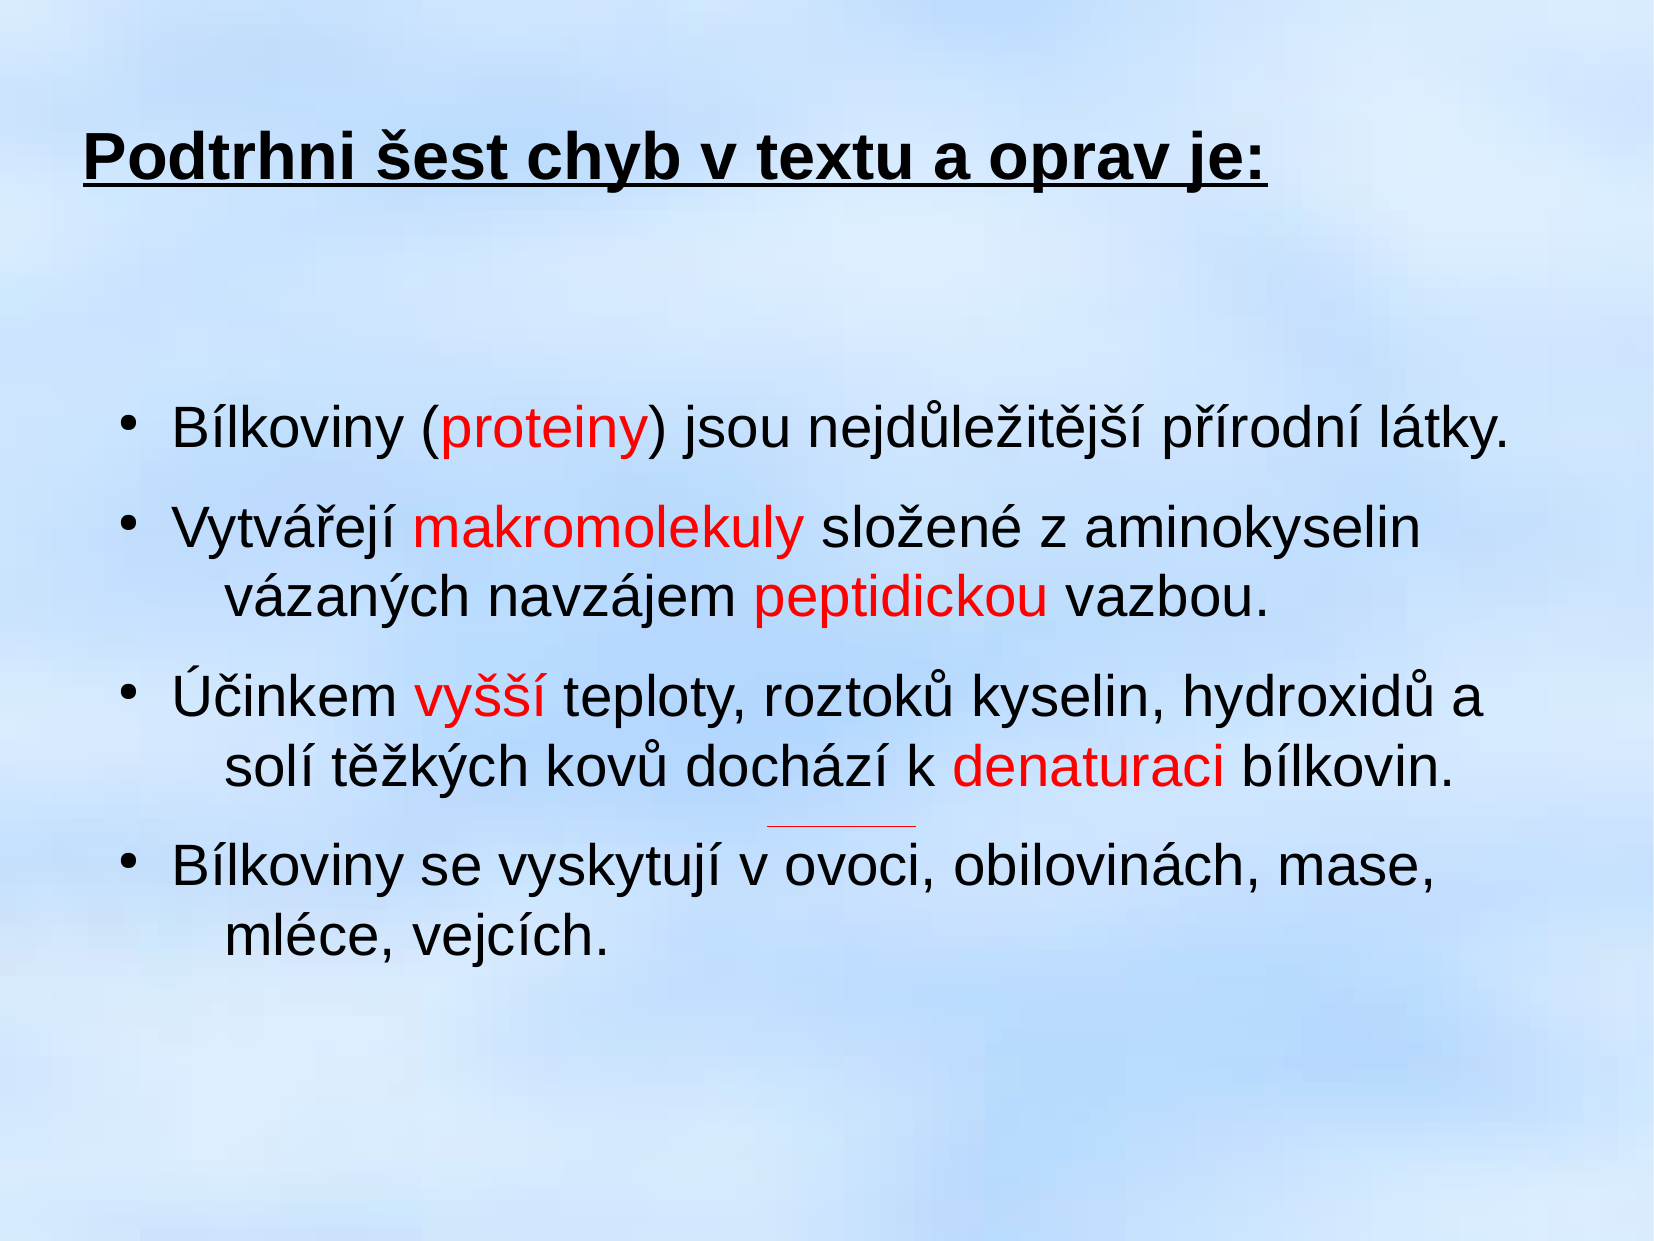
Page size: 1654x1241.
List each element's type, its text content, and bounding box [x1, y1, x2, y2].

list Bílkoviny (proteiny) jsou nejdůležitější přírodní látky. Vytvářejí makromolekuly složené z aminokyselin vázaných navzájem peptidickou vazbou. Účinkem vyšší teploty, roztoků kyselin, hydroxidů a solí těžkých kovů dochází k denaturaci bílkovin. Bílkoviny se vyskytují v ovoci, obilovinách, mase, mléce, vejcích. [82, 290, 1571, 1109]
title Podtrhni šest chyb v textu a oprav je: [82, 49, 1571, 257]
